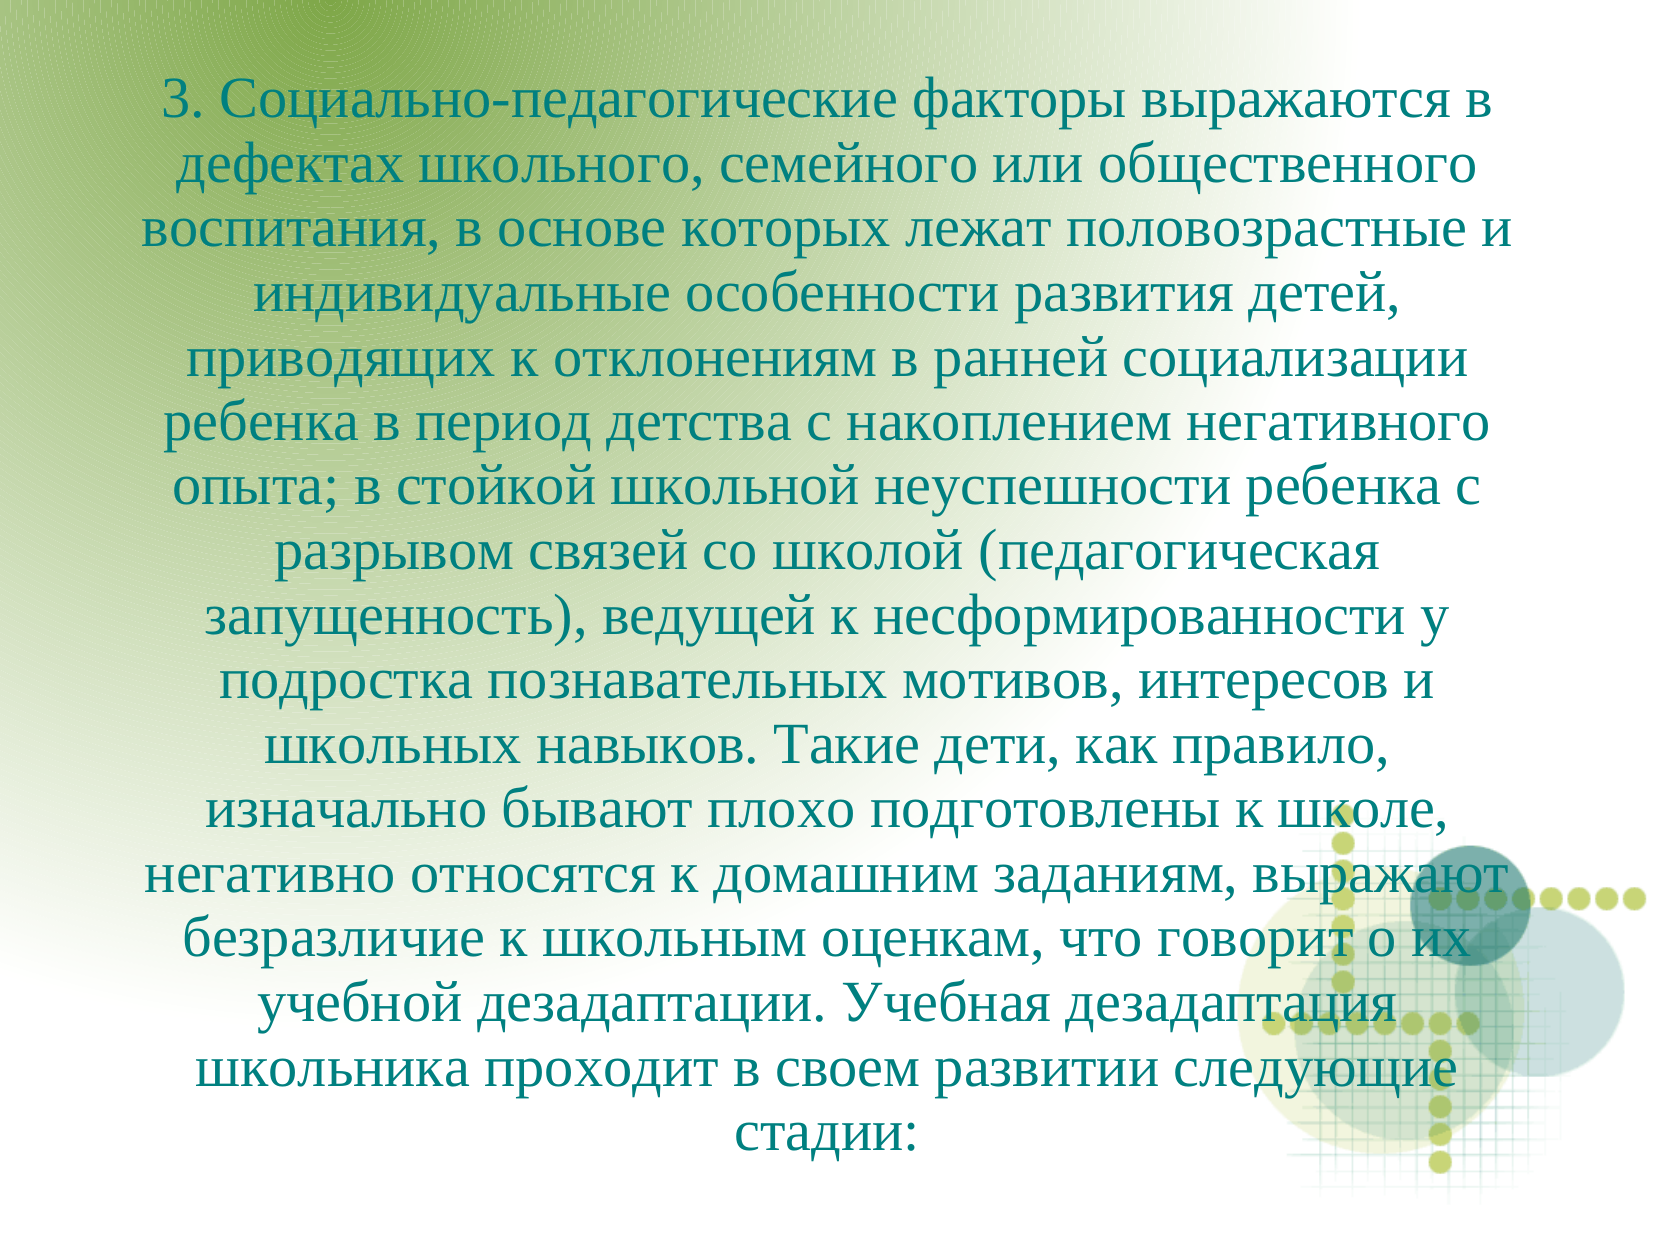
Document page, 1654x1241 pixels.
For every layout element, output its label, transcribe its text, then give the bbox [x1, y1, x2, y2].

subtitle 3. Социально-педагогические факторы выражаются в дефектах школьного, семейного или общественного воспитания, в основе которых лежат половозрастные и индивидуальные особенности развития детей, приводящих к отклонениям в ранней социализации ребенка в период детства с накоплением негативного опыта; в стойкой школьной неуспешности ребенка с разрывом связей со школой (педагогическая запущенность), ведущей к несформированности у подростка познавательных мотивов, интересов и школьных навыков. Такие дети, как правило, изначально бывают плохо подготовлены к школе, негативно относятся к домашним заданиям, выражают безразличие к школьным оценкам, что говорит о их учебной дезадаптации. Учебная дезадаптация школьника проходит в своем развитии следующие стадии: [121, 57, 1534, 1172]
picture [1224, 792, 1654, 1211]
